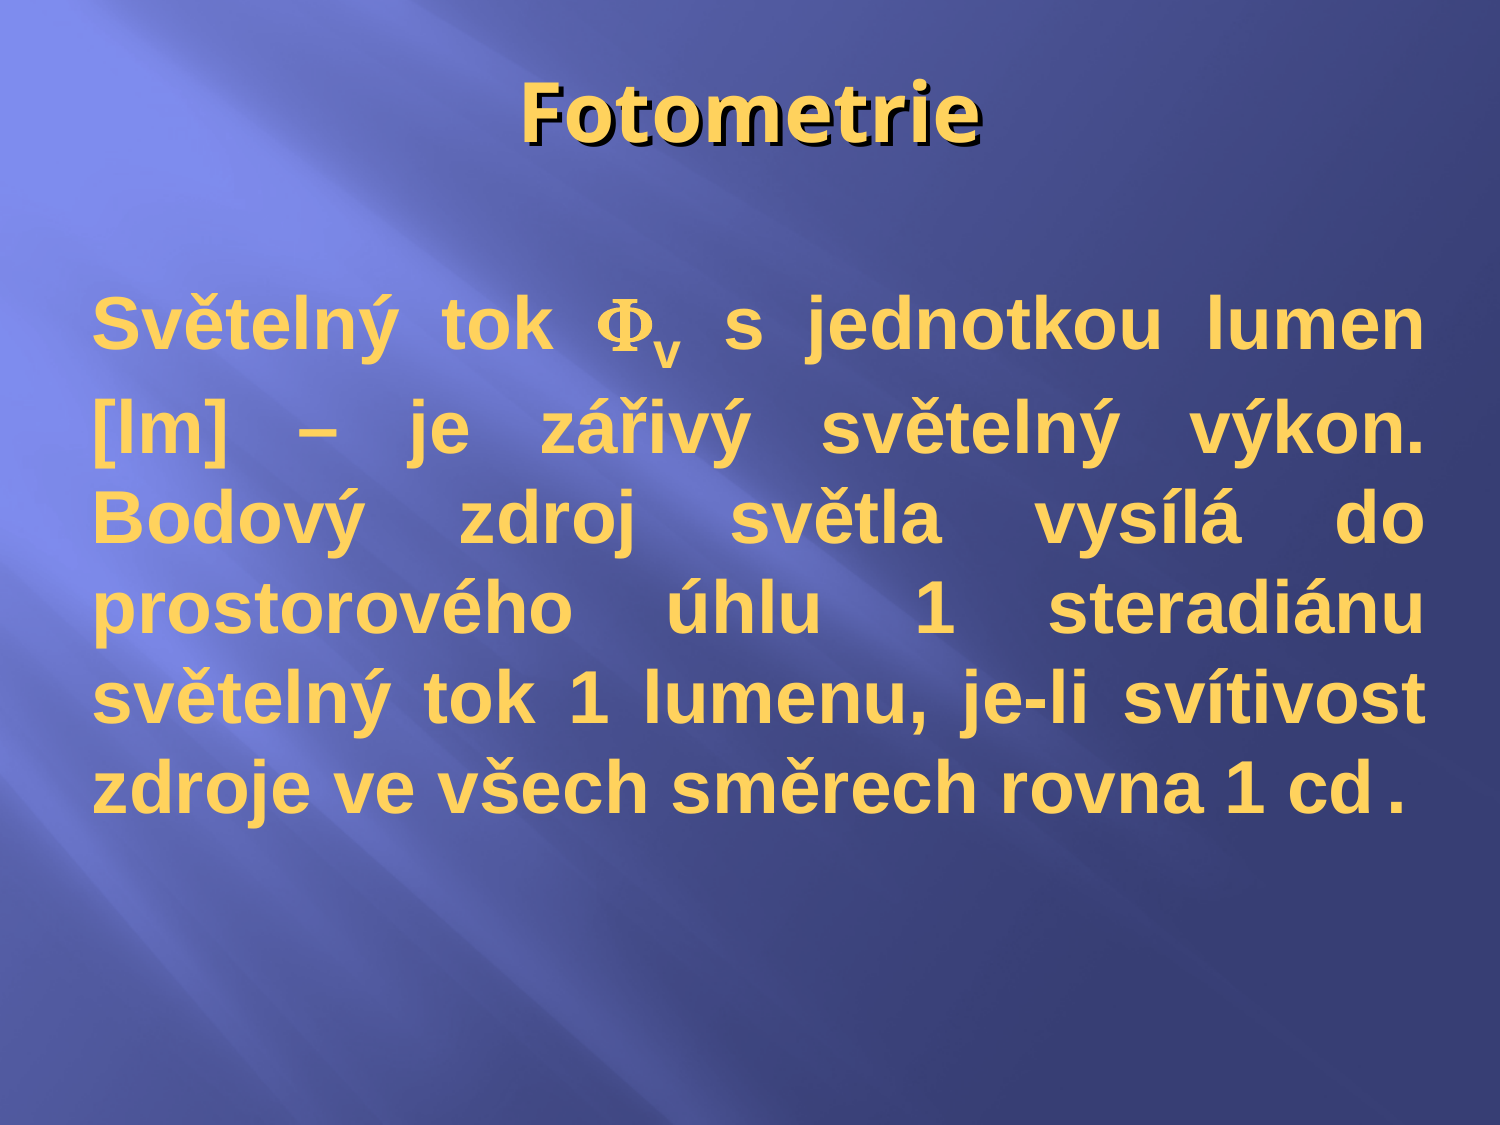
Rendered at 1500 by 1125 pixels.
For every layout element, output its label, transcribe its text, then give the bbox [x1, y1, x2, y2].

text_box Světelný tok Fv s jednotkou lumen [lm] – je zářivý světelný výkon. Bodový zdroj světla vysílá do prostorového úhlu 1 steradiánu světelný tok 1 lumenu, je-li svítivost zdroje ve všech směrech rovna 1 cd . [76, 267, 1448, 835]
title Fotometrie [75, 45, 1426, 173]
